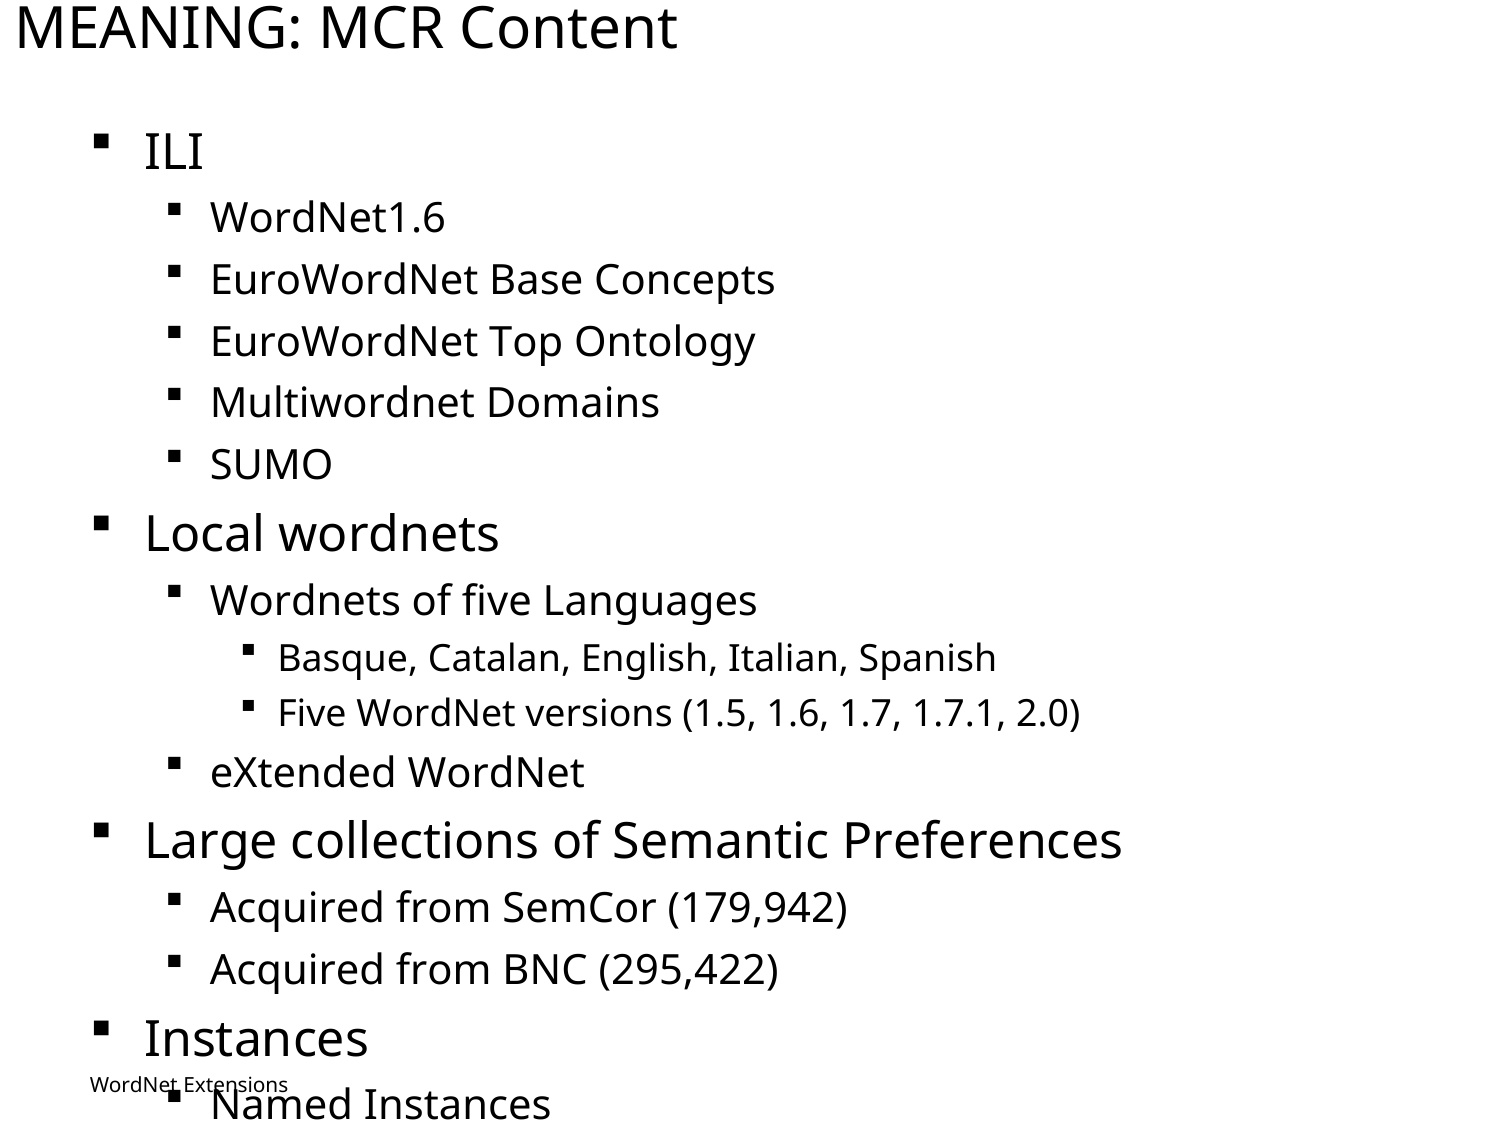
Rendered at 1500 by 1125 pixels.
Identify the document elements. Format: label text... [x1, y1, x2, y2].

title MEANING: MCR Content [0, 0, 1500, 70]
list ILI WordNet1.6 EuroWordNet Base Concepts EuroWordNet Top Ontology Multiwordnet Domains SUMO Local wordnets Wordnets of five Languages Basque, Catalan, English, Italian, Spanish Five WordNet versions (1.5, 1.6, 1.7, 1.7.1, 2.0) eXtended WordNet Large collections of Semantic Preferences Acquired from SemCor (179,942) Acquired from BNC (295,422) Instances Named Instances [75, 112, 1438, 1035]
